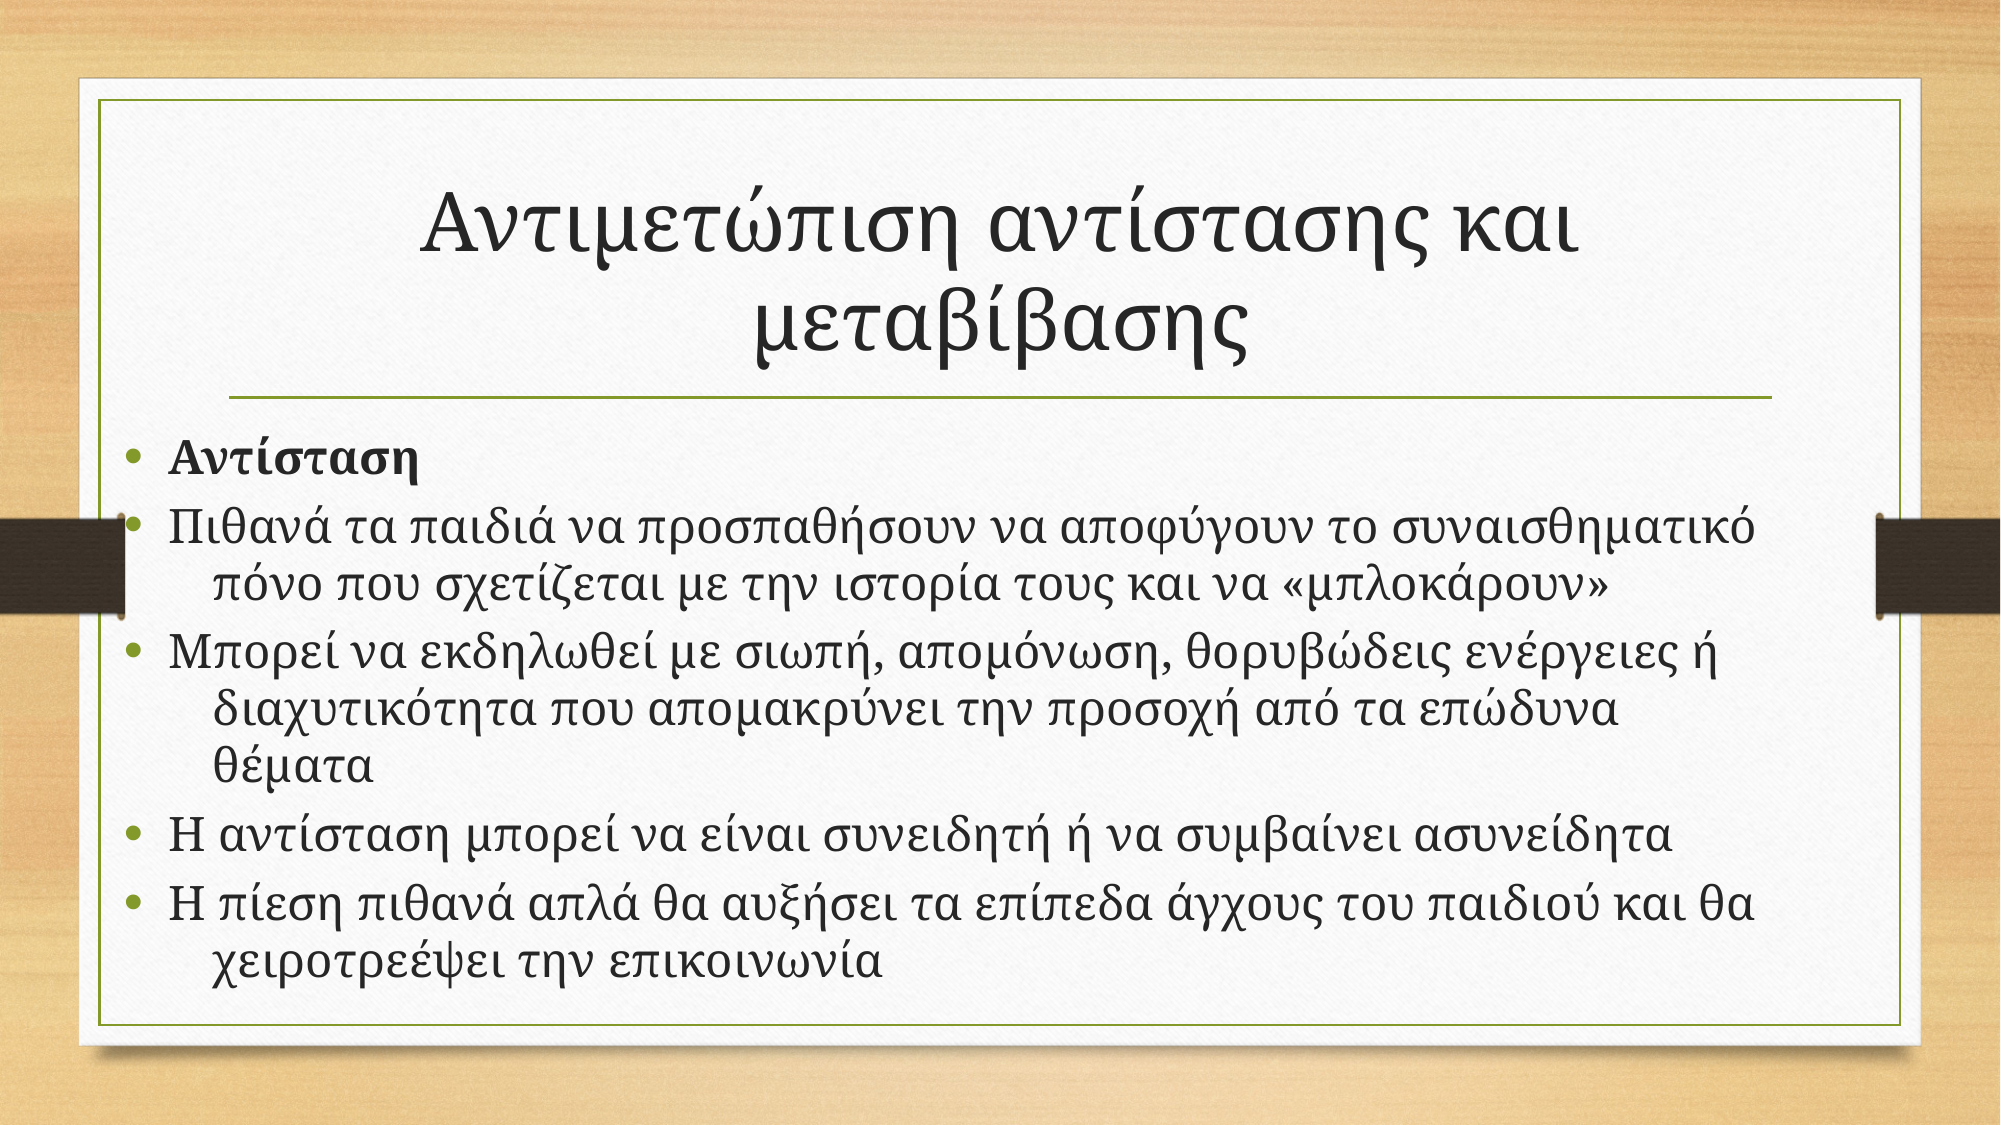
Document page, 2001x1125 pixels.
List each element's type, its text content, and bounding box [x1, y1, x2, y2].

list Αντίσταση Πιθανά τα παιδιά να προσπαθήσουν να αποφύγουν το συναισθηματικό πόνο που σχετίζεται με την ιστορία τους και να «μπλοκάρουν» Μπορεί να εκδηλωθεί με σιωπή, απομόνωση, θορυβώδεις ενέργειες ή διαχυτικότητα που απομακρύνει την προσοχή από τα επώδυνα θέματα Η αντίσταση μπορεί να είναι συνειδητή ή να συμβαίνει ασυνείδητα Η πίεση πιθανά απλά θα αυξήσει τα επίπεδα άγχους του παιδιού και θα χειροτρεέψει την επικοινωνία [108, 419, 1788, 1029]
title Αντιμετώπιση αντίστασης και μεταβίβασης [212, 161, 1788, 376]
